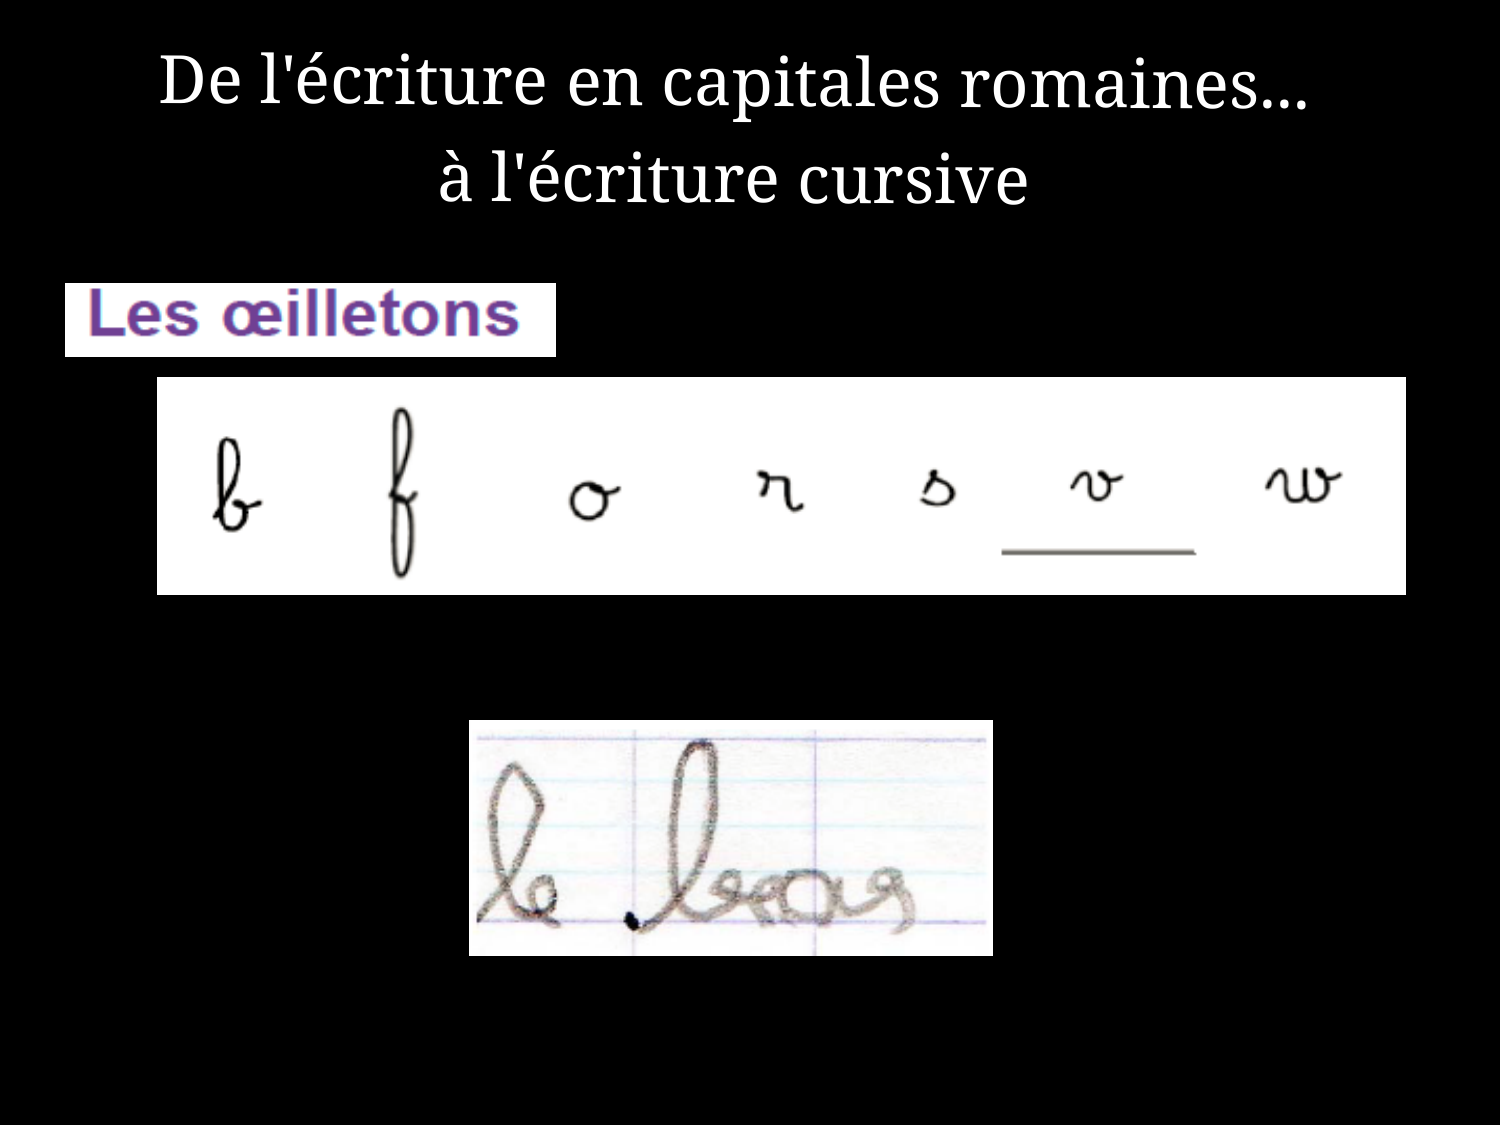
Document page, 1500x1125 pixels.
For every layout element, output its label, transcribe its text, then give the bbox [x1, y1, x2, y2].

picture [65, 283, 556, 357]
text_box De l'écriture en capitales romaines... à l'écriture cursive [5, 27, 1464, 238]
picture [157, 377, 1406, 595]
picture [469, 720, 993, 956]
